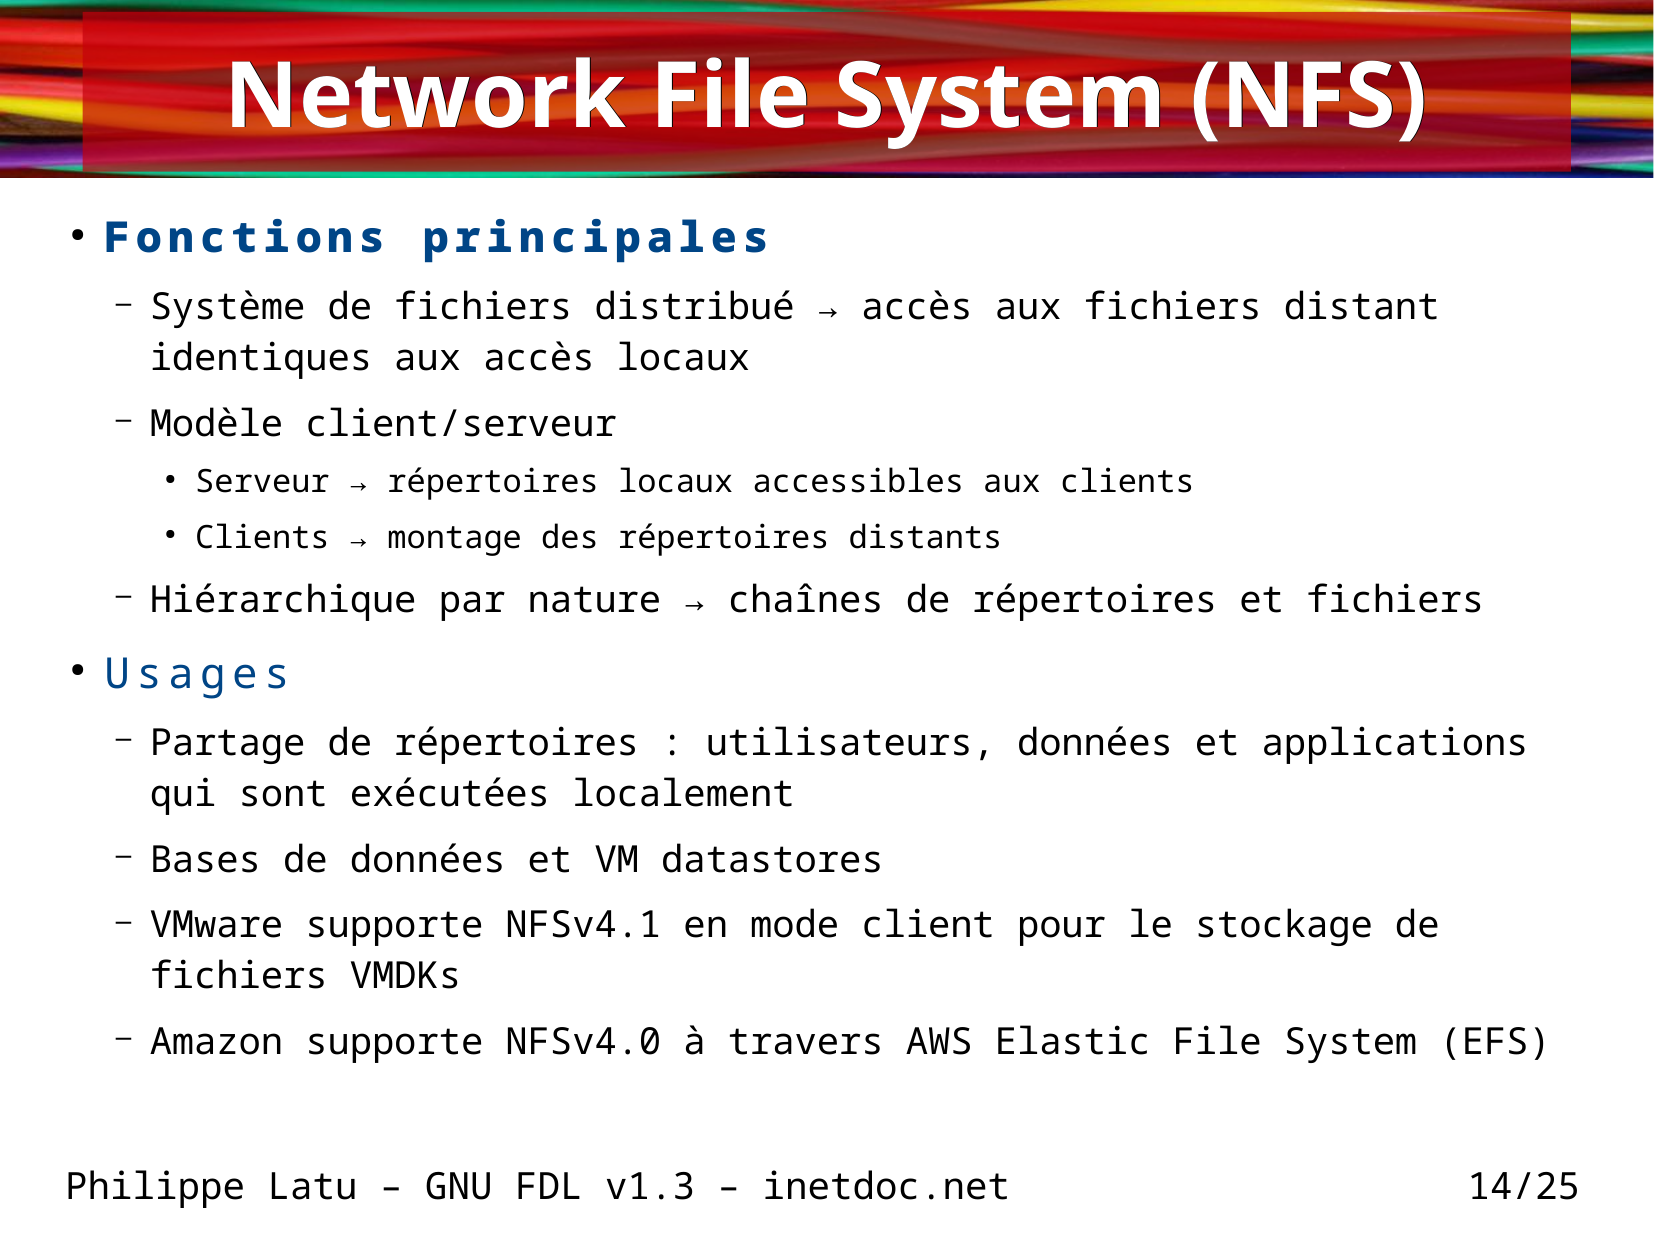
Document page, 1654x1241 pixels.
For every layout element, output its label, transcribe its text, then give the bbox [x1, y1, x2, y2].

title Network File System (NFS) [82, 11, 1571, 172]
picture [0, 0, 1654, 178]
list Fonctions principales Système de fichiers distribué → accès aux fichiers distant identiques aux accès locaux Modèle client/serveur Serveur → répertoires locaux accessibles aux clients Clients → montage des répertoires distants Hiérarchique par nature → chaînes de répertoires et fichiers Usages Partage de répertoires : utilisateurs, données et applications qui sont exécutées localement Bases de données et VM datastores VMware supporte NFSv4.1 en mode client pour le stockage de fichiers VMDKs Amazon supporte NFSv4.0 à travers AWS Elastic File System (EFS) [59, 206, 1571, 1098]
text_box Philippe Latu – GNU FDL v1.3 – inetdoc.net <numéro>/25 [59, 1133, 1595, 1237]
